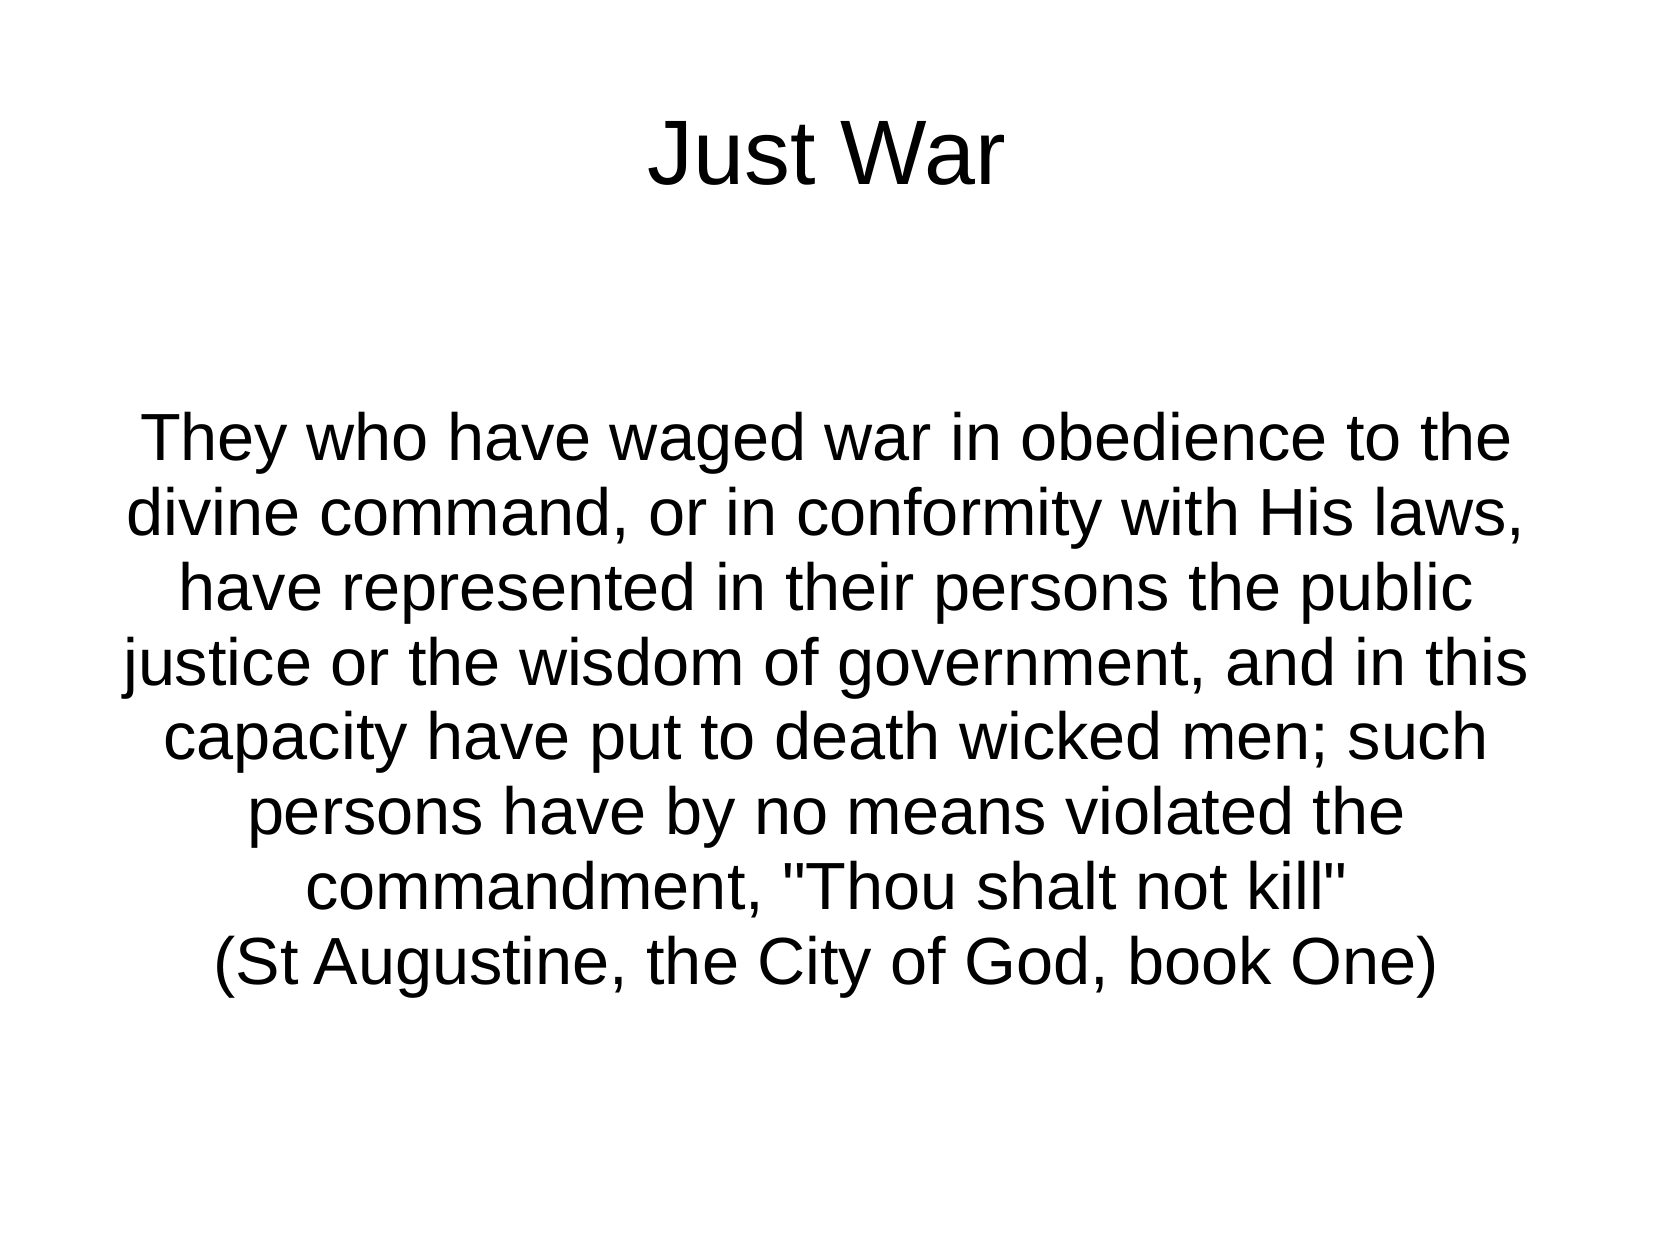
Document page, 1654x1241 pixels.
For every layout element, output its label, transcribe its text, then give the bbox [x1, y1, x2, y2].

subtitle They who have waged war in obedience to the divine command, or in conformity with His laws, have represented in their persons the public justice or the wisdom of government, and in this capacity have put to death wicked men; such persons have by no means violated the commandment, "Thou shalt not kill" (St Augustine, the City of God, book One) [82, 297, 1571, 1102]
title Just War [82, 56, 1571, 250]
